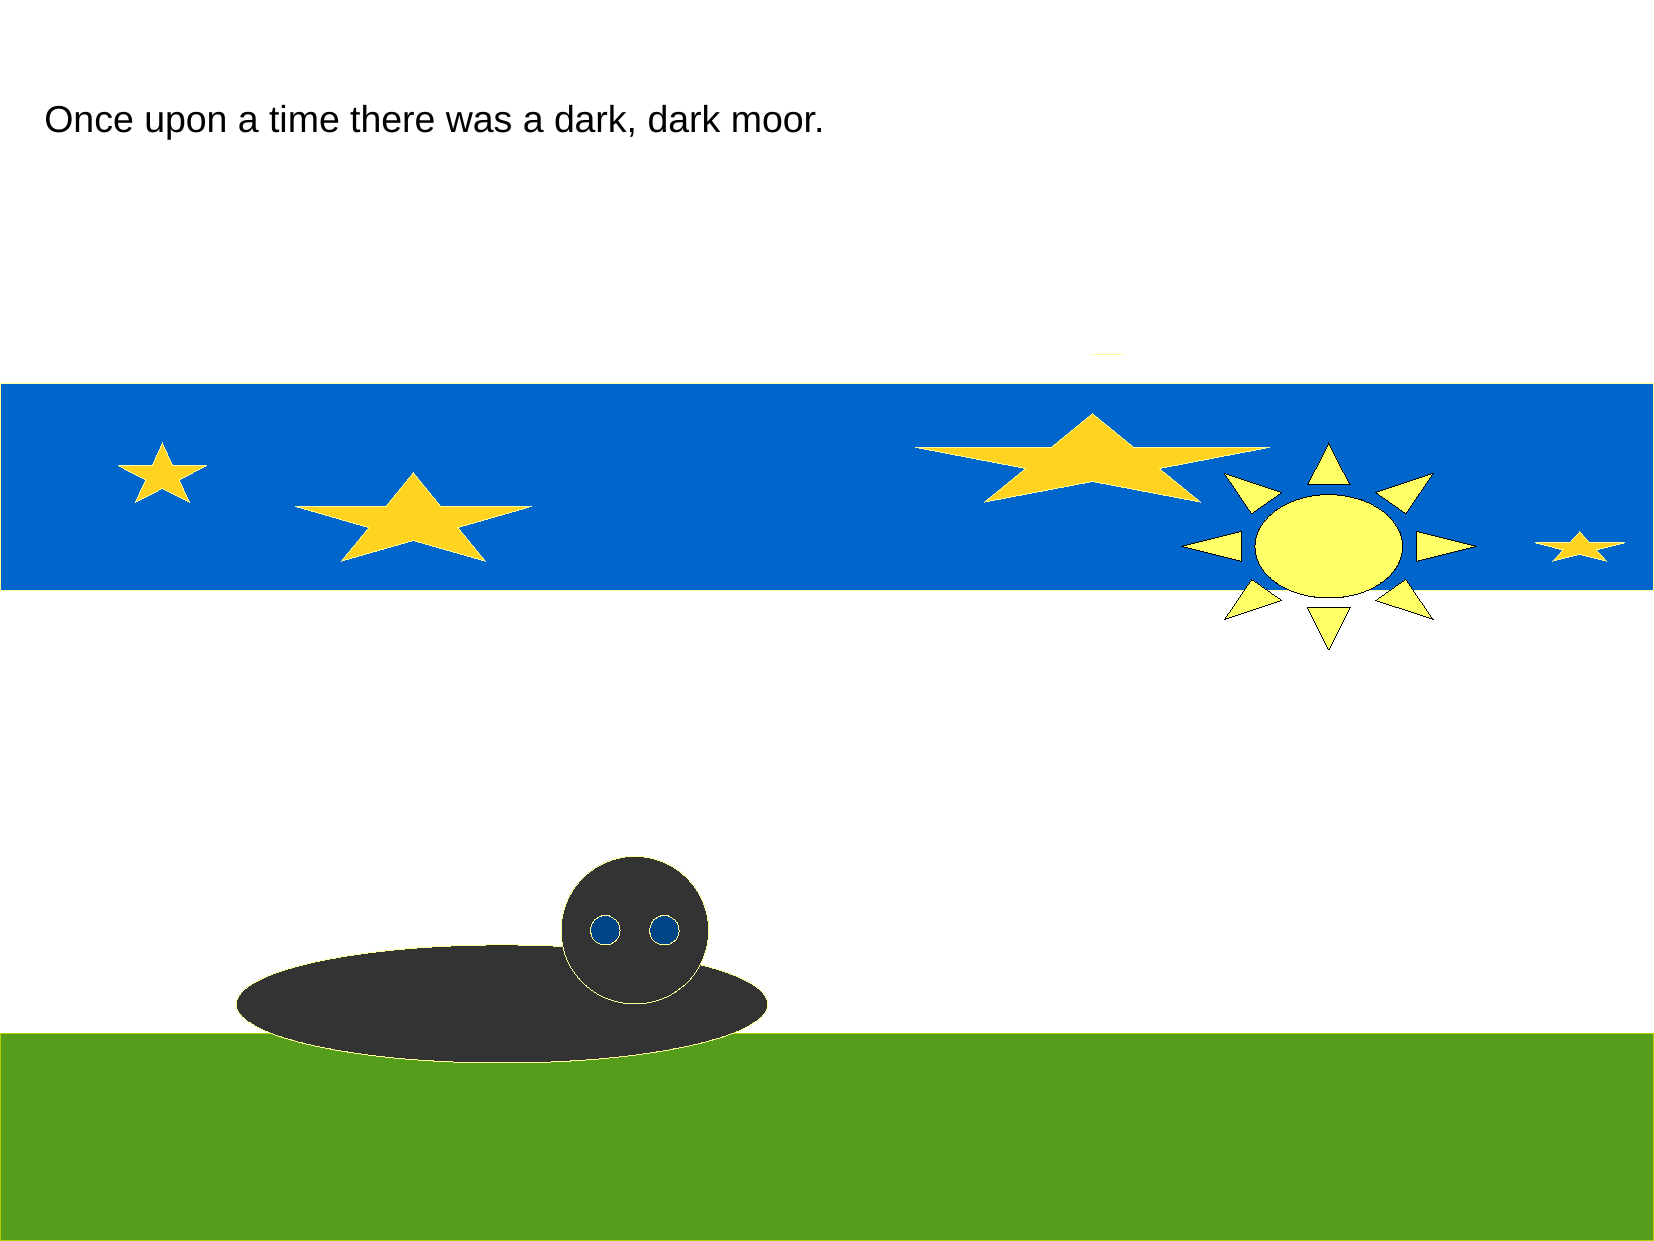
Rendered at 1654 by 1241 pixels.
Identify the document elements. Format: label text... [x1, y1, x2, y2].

text_box [1307, 607, 1351, 650]
text_box [0, 856, 1654, 1241]
text_box [0, 383, 1654, 620]
text_box Once upon a time there was a dark, dark moor. [29, 90, 886, 148]
